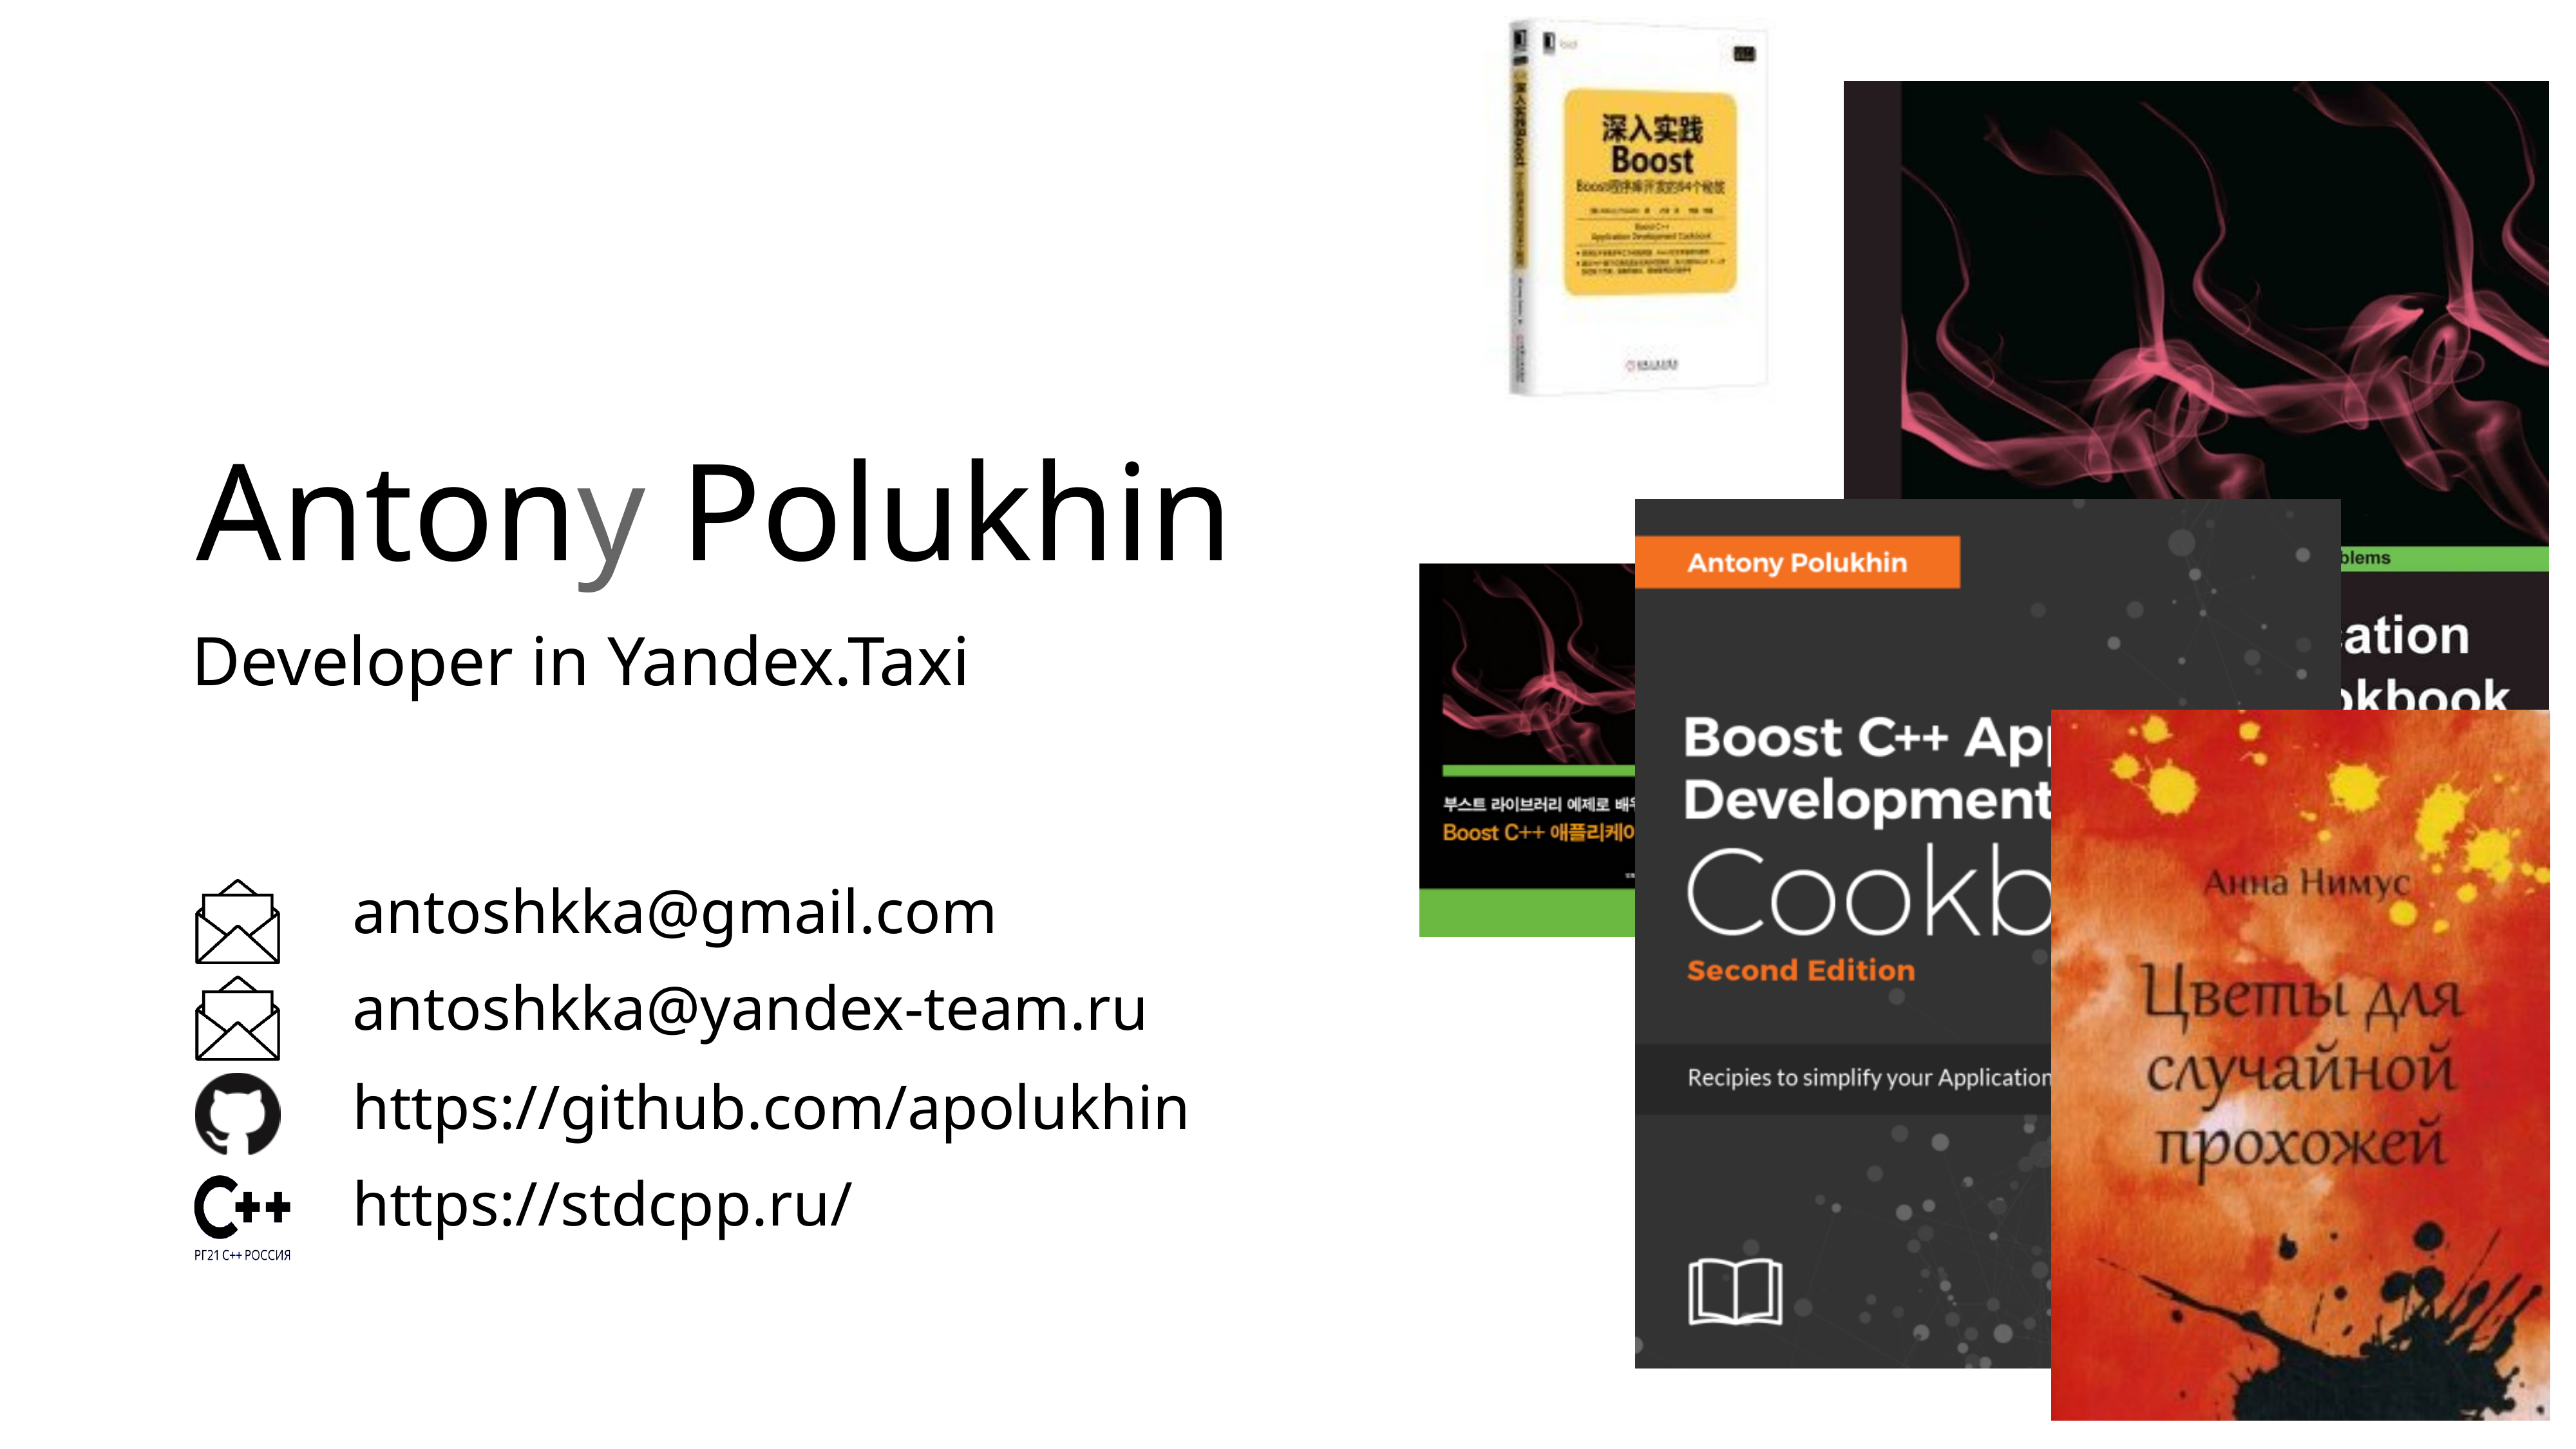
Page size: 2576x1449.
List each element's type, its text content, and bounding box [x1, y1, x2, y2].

list Developer in Yandex.Taxi [190, 618, 1824, 788]
picture [172, 1073, 312, 1287]
list antoshkka@gmail.com [343, 881, 1388, 948]
picture [1447, 16, 1832, 402]
picture [1419, 81, 2550, 1421]
list https://stdcpp.ru/ [343, 1173, 1388, 1240]
list https://github.com/apolukhin [343, 1077, 1388, 1144]
title Antony Polukhin [187, 440, 1824, 619]
list antoshkka@yandex-team.ru [343, 980, 1388, 1042]
picture [195, 878, 280, 964]
picture [195, 975, 280, 1061]
